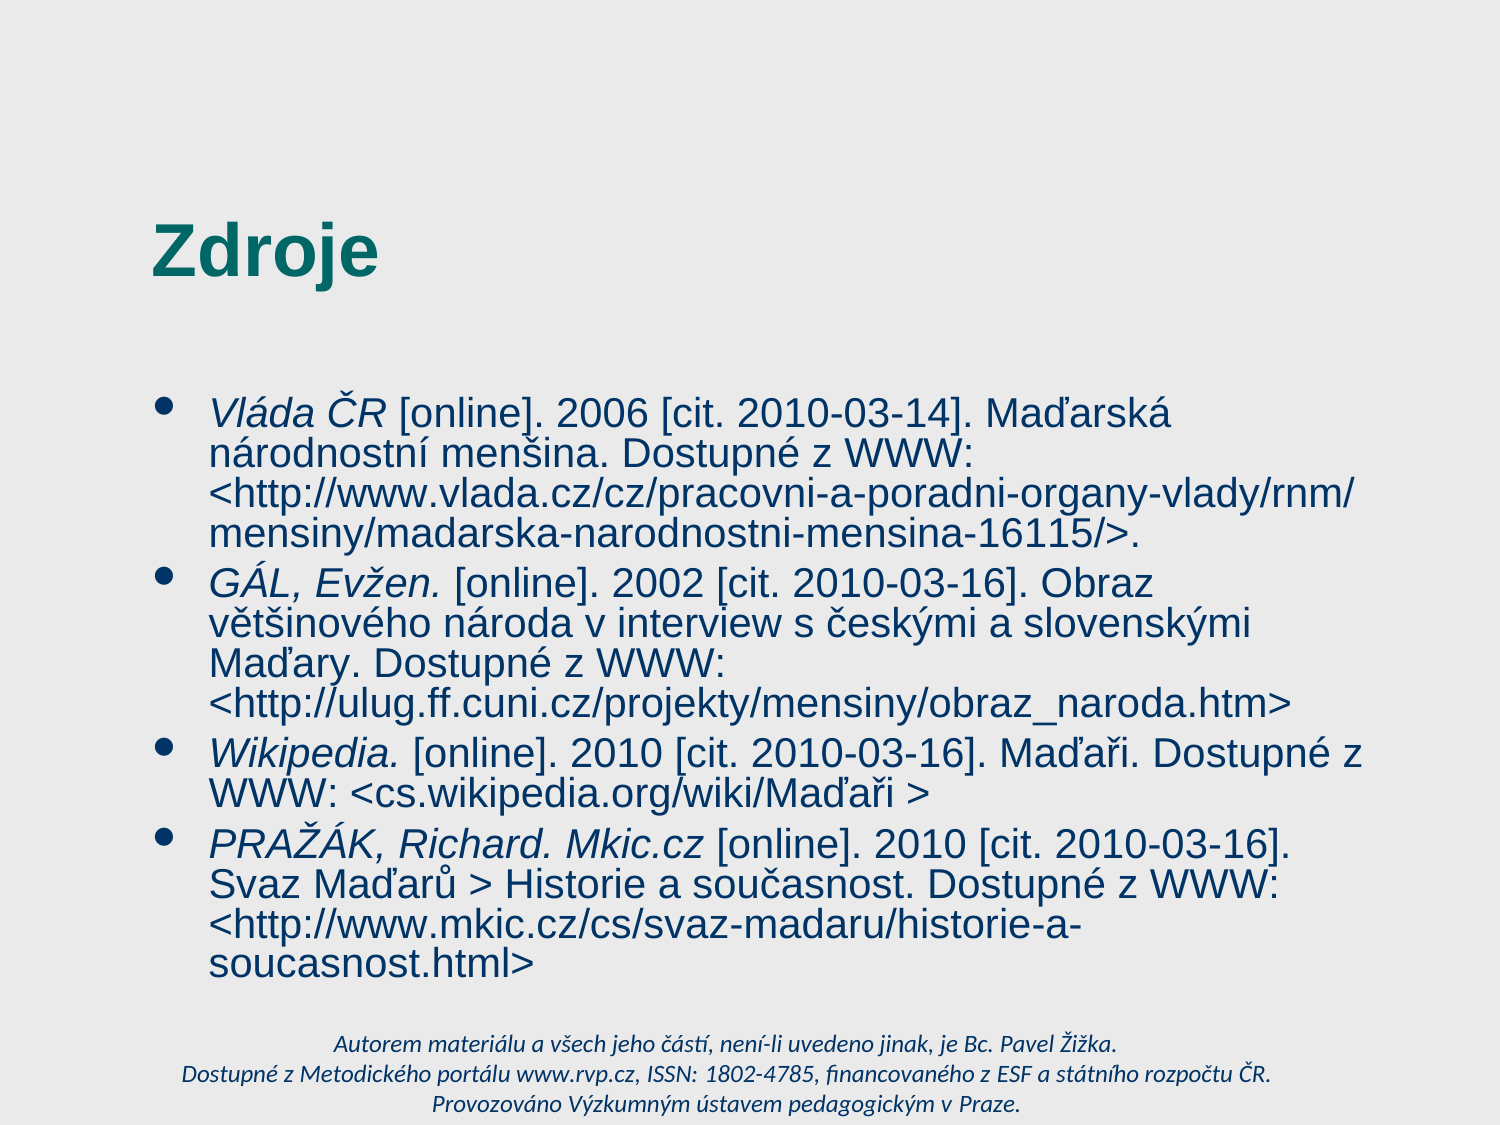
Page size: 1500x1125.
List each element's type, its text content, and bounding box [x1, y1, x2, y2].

text_box Autorem materiálu a všech jeho částí, není-li uvedeno jinak, je Bc. Pavel Žižka. Dostupné z Metodického portálu www.rvp.cz, ISSN: 1802-4785, financovaného z ESF a státního rozpočtu ČR. Provozováno Výzkumným ústavem pedagogickým v Praze. [105, 1042, 1348, 1103]
list Vláda ČR [online]. 2006 [cit. 2010-03-14]. Maďarská národnostní menšina. Dostupné z WWW: <http://www.vlada.cz/cz/pracovni-a-poradni-organy-vlady/rnm/mensiny/madarska-narodnostni-mensina-16115/>. GÁL, Evžen. [online]. 2002 [cit. 2010-03-16]. Obraz většinového národa v interview s českými a slovenskými Maďary. Dostupné z WWW: <http://ulug.ff.cuni.cz/projekty/mensiny/obraz_naroda.htm> Wikipedia. [online]. 2010 [cit. 2010-03-16]. Maďaři. Dostupné z WWW: <cs.wikipedia.org/wiki/Maďaři > PRAŽÁK, Richard. Mkic.cz [online]. 2010 [cit. 2010-03-16]. Svaz Maďarů > Historie a současnost. Dostupné z WWW: <http://www.mkic.cz/cs/svaz-madaru/historie-a-soucasnost.html> [137, 387, 1400, 1095]
title Zdroje [136, 136, 1414, 301]
